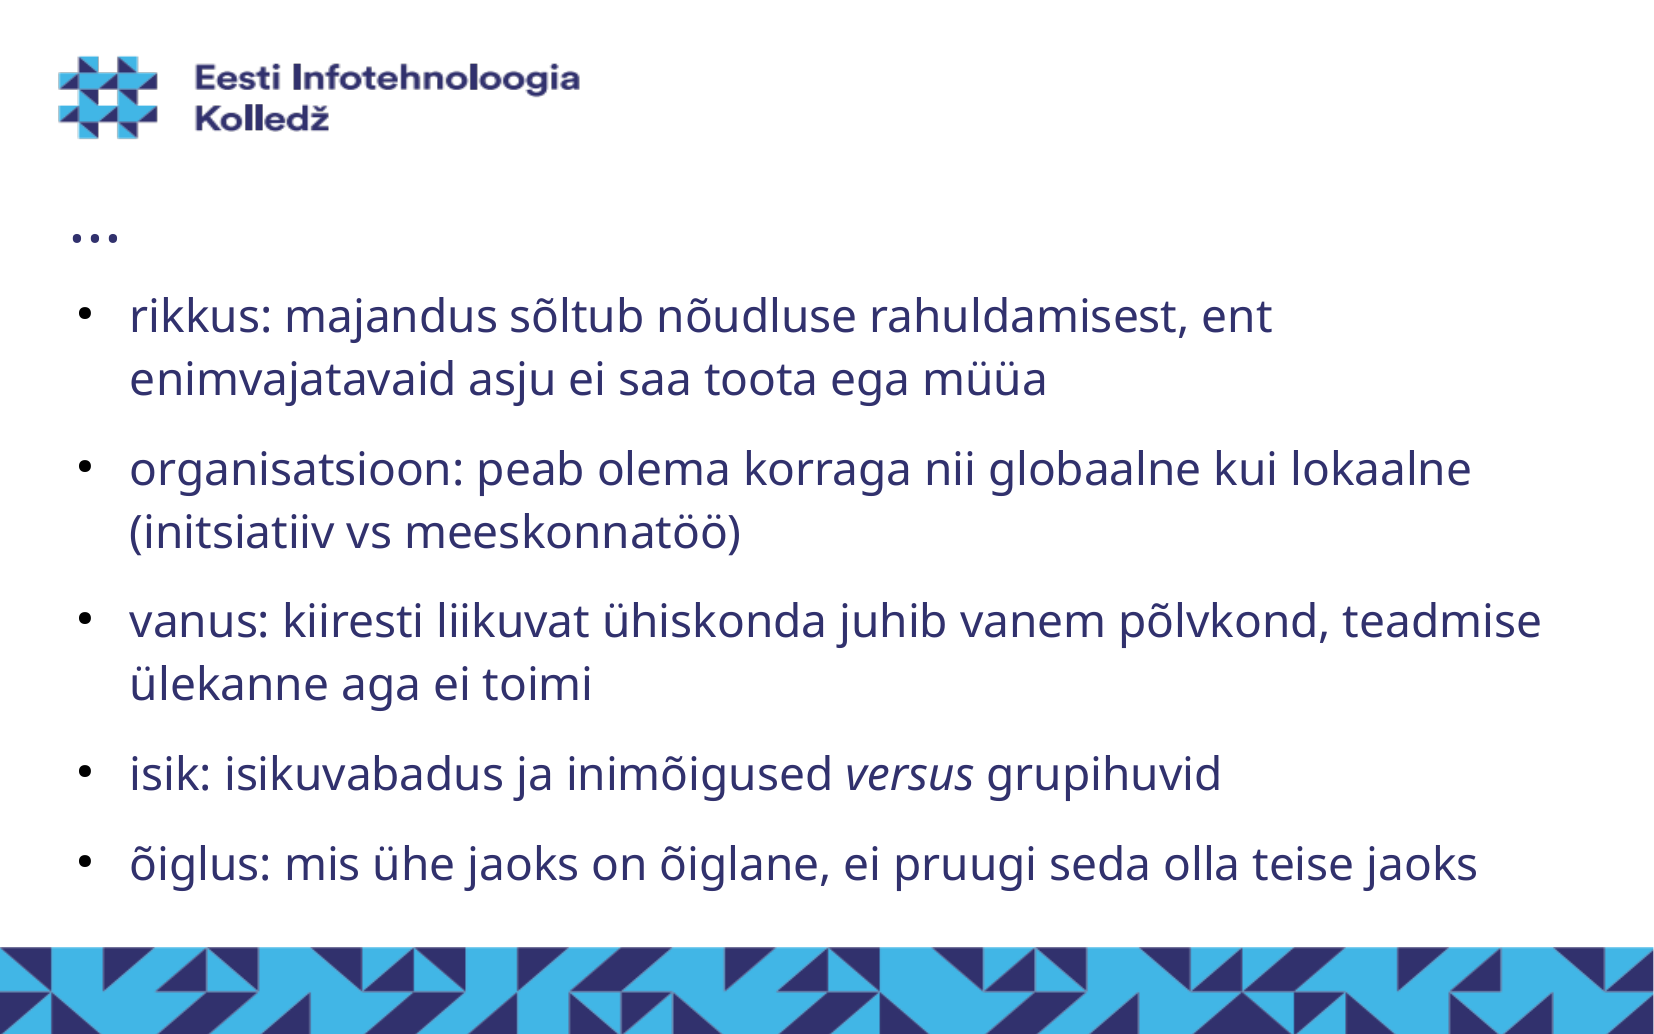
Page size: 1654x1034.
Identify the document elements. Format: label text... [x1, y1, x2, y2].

list rikkus: majandus sõltub nõudluse rahuldamisest, ent enimvajatavaid asju ei saa toota ega müüa organisatsioon: peab olema korraga nii globaalne kui lokaalne (initsiatiiv vs meeskonnatöö) vanus: kiiresti liikuvat ühiskonda juhib vanem põlvkond, teadmise ülekanne aga ei toimi isik: isikuvabadus ja inimõigused versus grupihuvid õiglus: mis ühe jaoks on õiglane, ei pruugi seda olla teise jaoks [59, 283, 1595, 936]
title ... [68, 147, 1536, 283]
